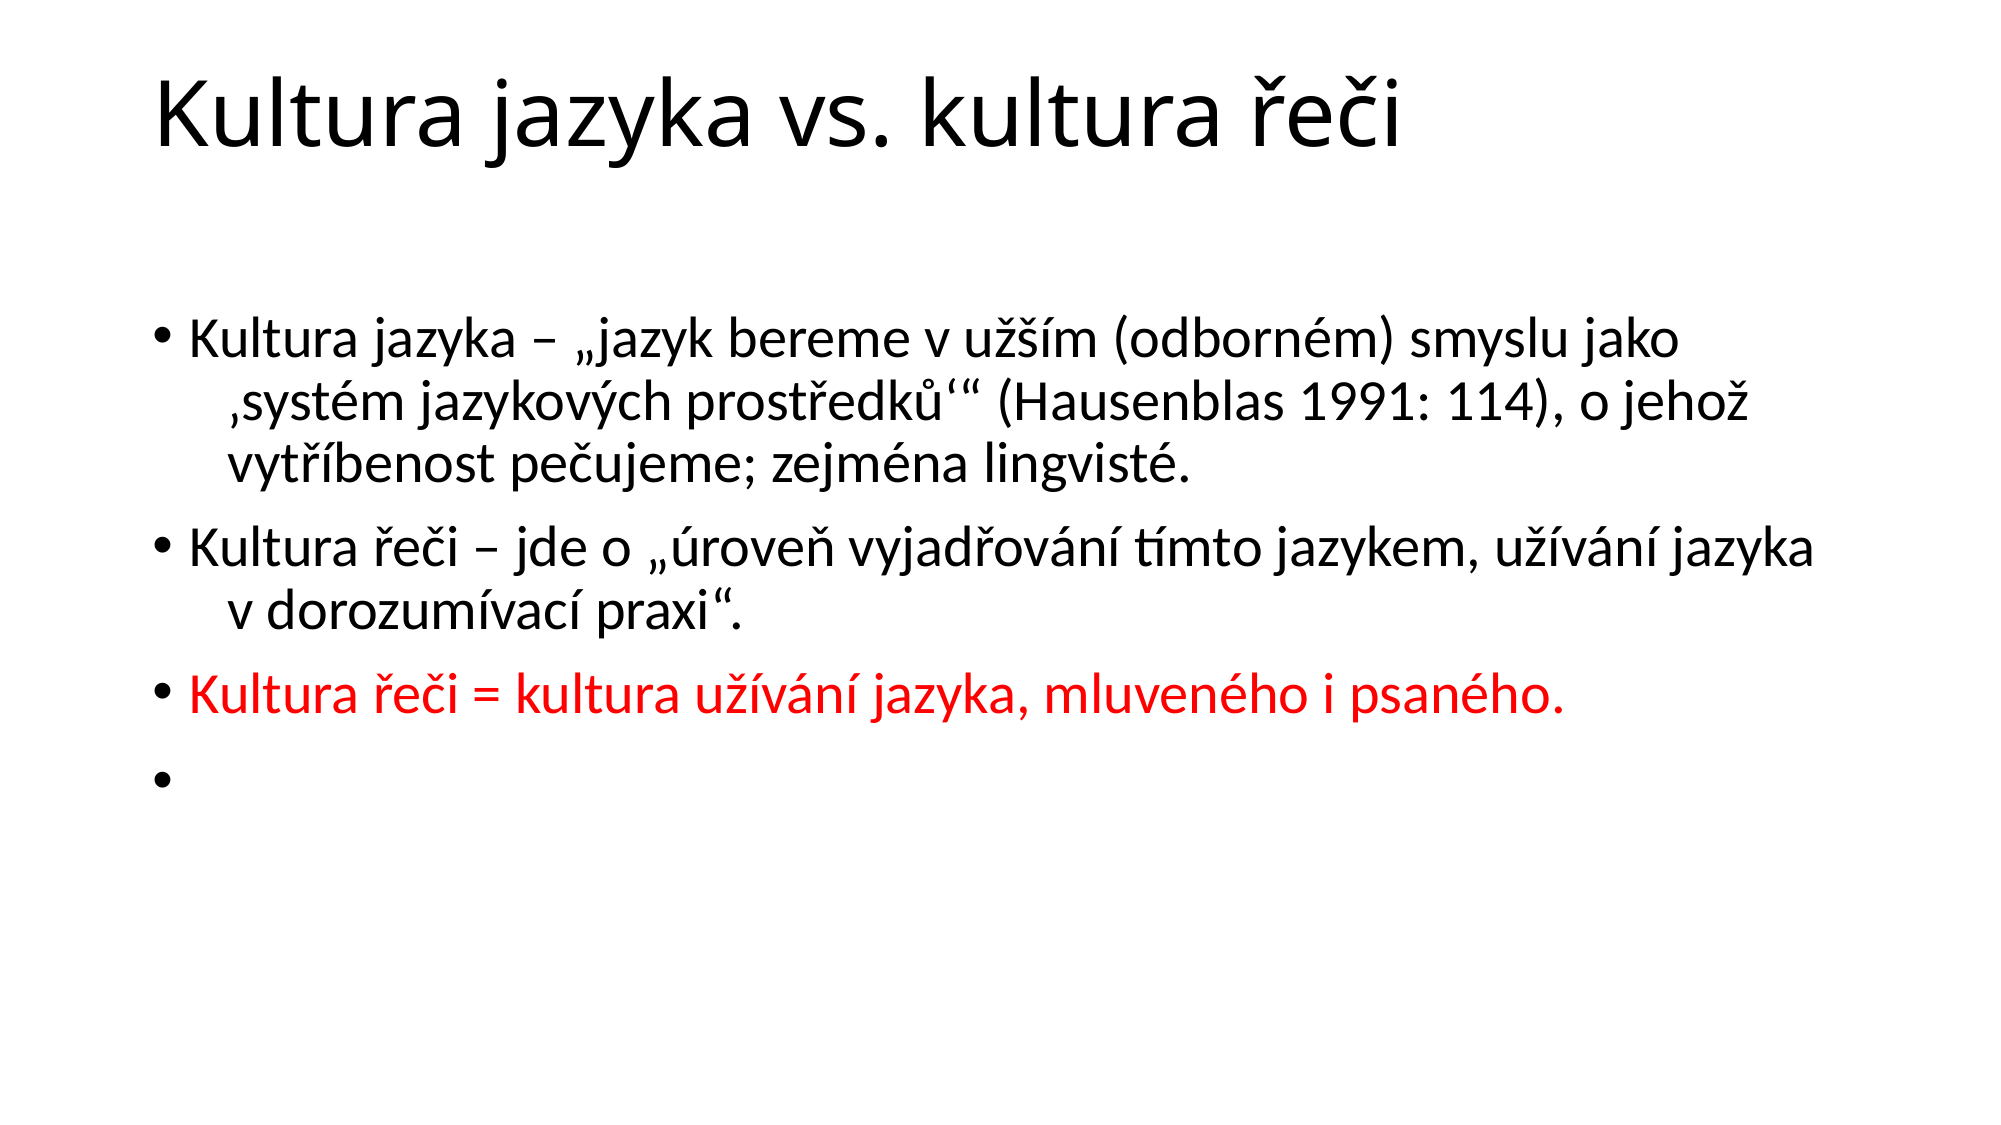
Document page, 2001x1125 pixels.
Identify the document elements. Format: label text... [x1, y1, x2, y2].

title Kultura jazyka vs. kultura řeči [137, 59, 1863, 278]
list Kultura jazyka – „jazyk bereme v užším (odborném) smyslu jako ‚systém jazykových prostředků‘“ (Hausenblas 1991: 114), o jehož vytříbenost pečujeme; zejména lingvisté. Kultura řeči – jde o „úroveň vyjadřování tímto jazykem, užívání jazyka v dorozumívací praxi“. Kultura řeči = kultura užívání jazyka, mluveného i psaného. [137, 299, 1863, 1014]
